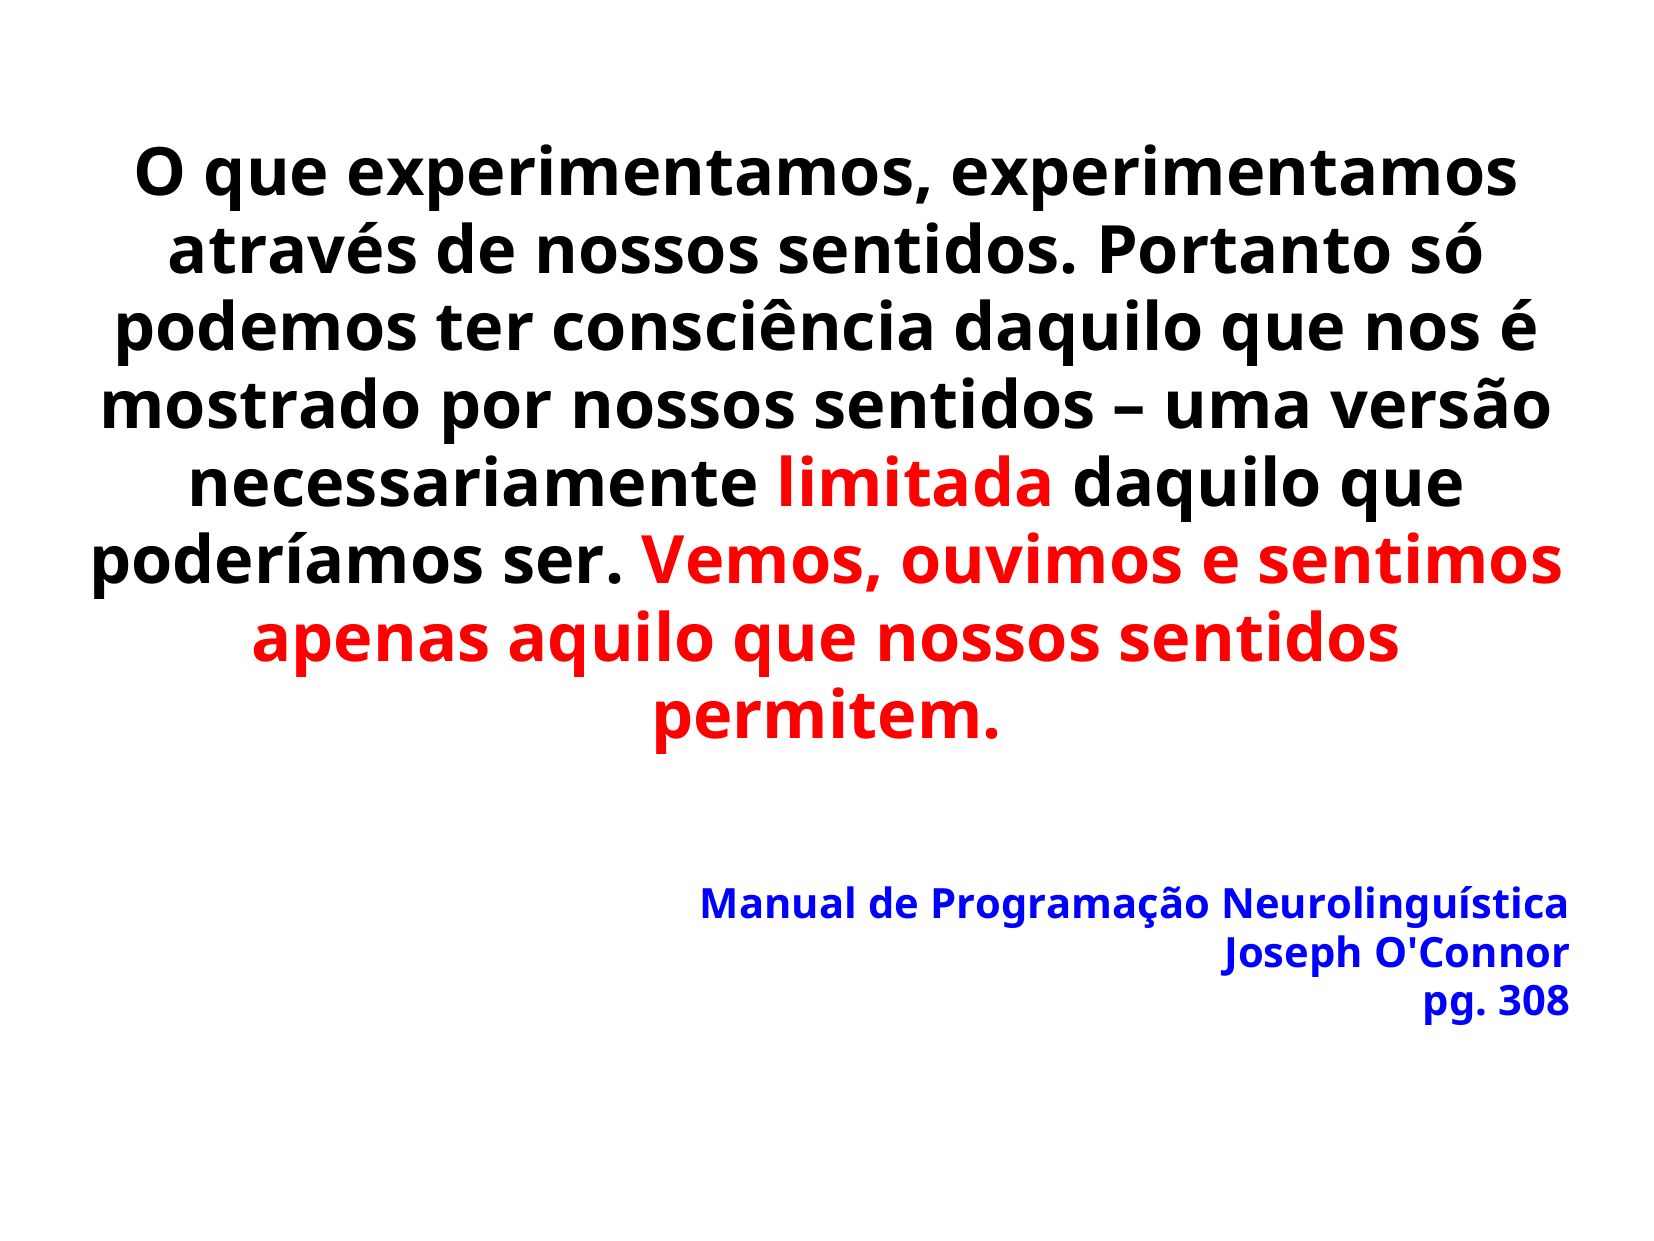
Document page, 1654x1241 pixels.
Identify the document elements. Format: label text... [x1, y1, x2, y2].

text_box O que experimentamos, experimentamos através de nossos sentidos. Portanto só podemos ter consciência daquilo que nos é mostrado por nossos sentidos – uma versão necessariamente limitada daquilo que poderíamos ser. Vemos, ouvimos e sentimos apenas aquilo que nossos sentidos permitem. Manual de Programação Neurolinguística Joseph O'Connor pg. 308 [82, 49, 1571, 1109]
